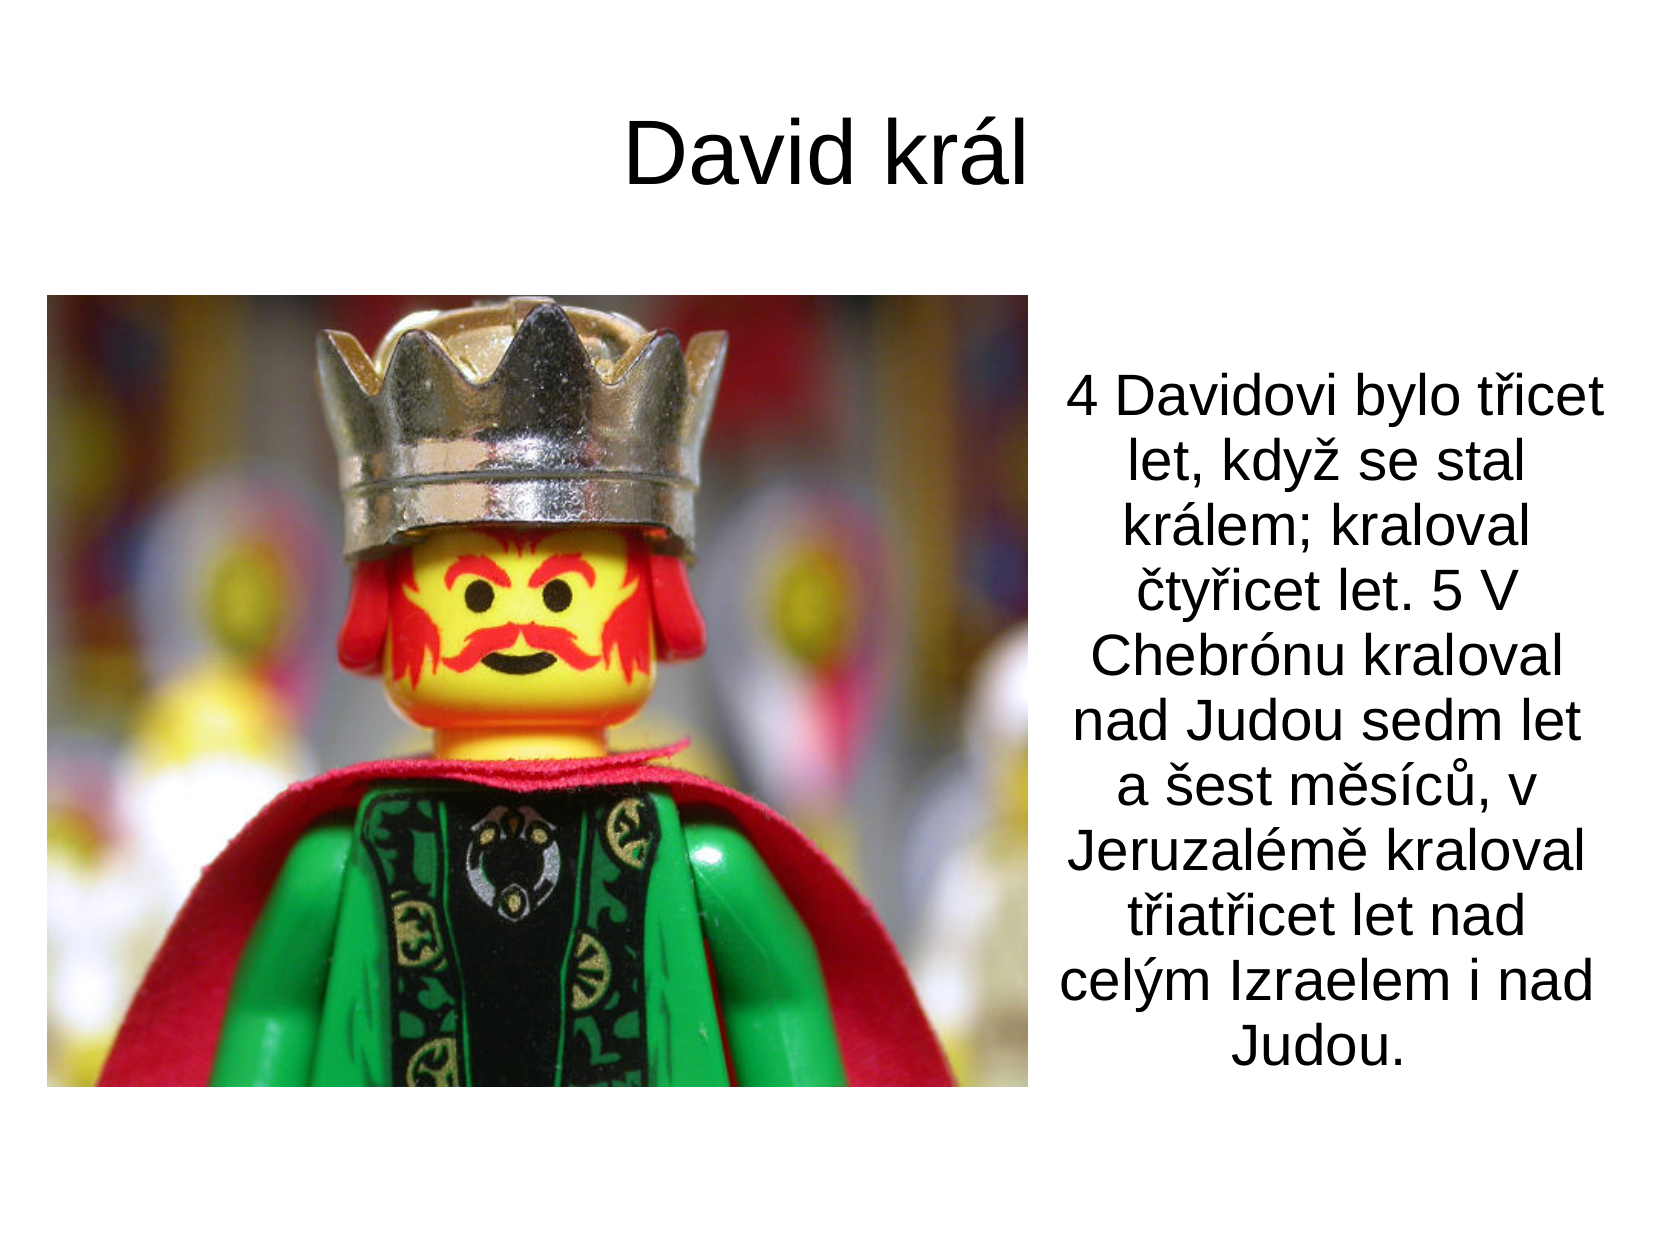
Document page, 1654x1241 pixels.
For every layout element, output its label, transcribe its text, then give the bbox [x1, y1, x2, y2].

title David král [82, 49, 1571, 257]
picture [47, 295, 1028, 1087]
subtitle 4 Davidovi bylo třicet let, když se stal králem; kraloval čtyřicet let. 5 V Chebrónu kraloval nad Judou sedm let a šest měsíců, v Jeruzalémě kraloval třiatřicet let nad celým Izraelem i nad Judou. [1048, 295, 1607, 1146]
